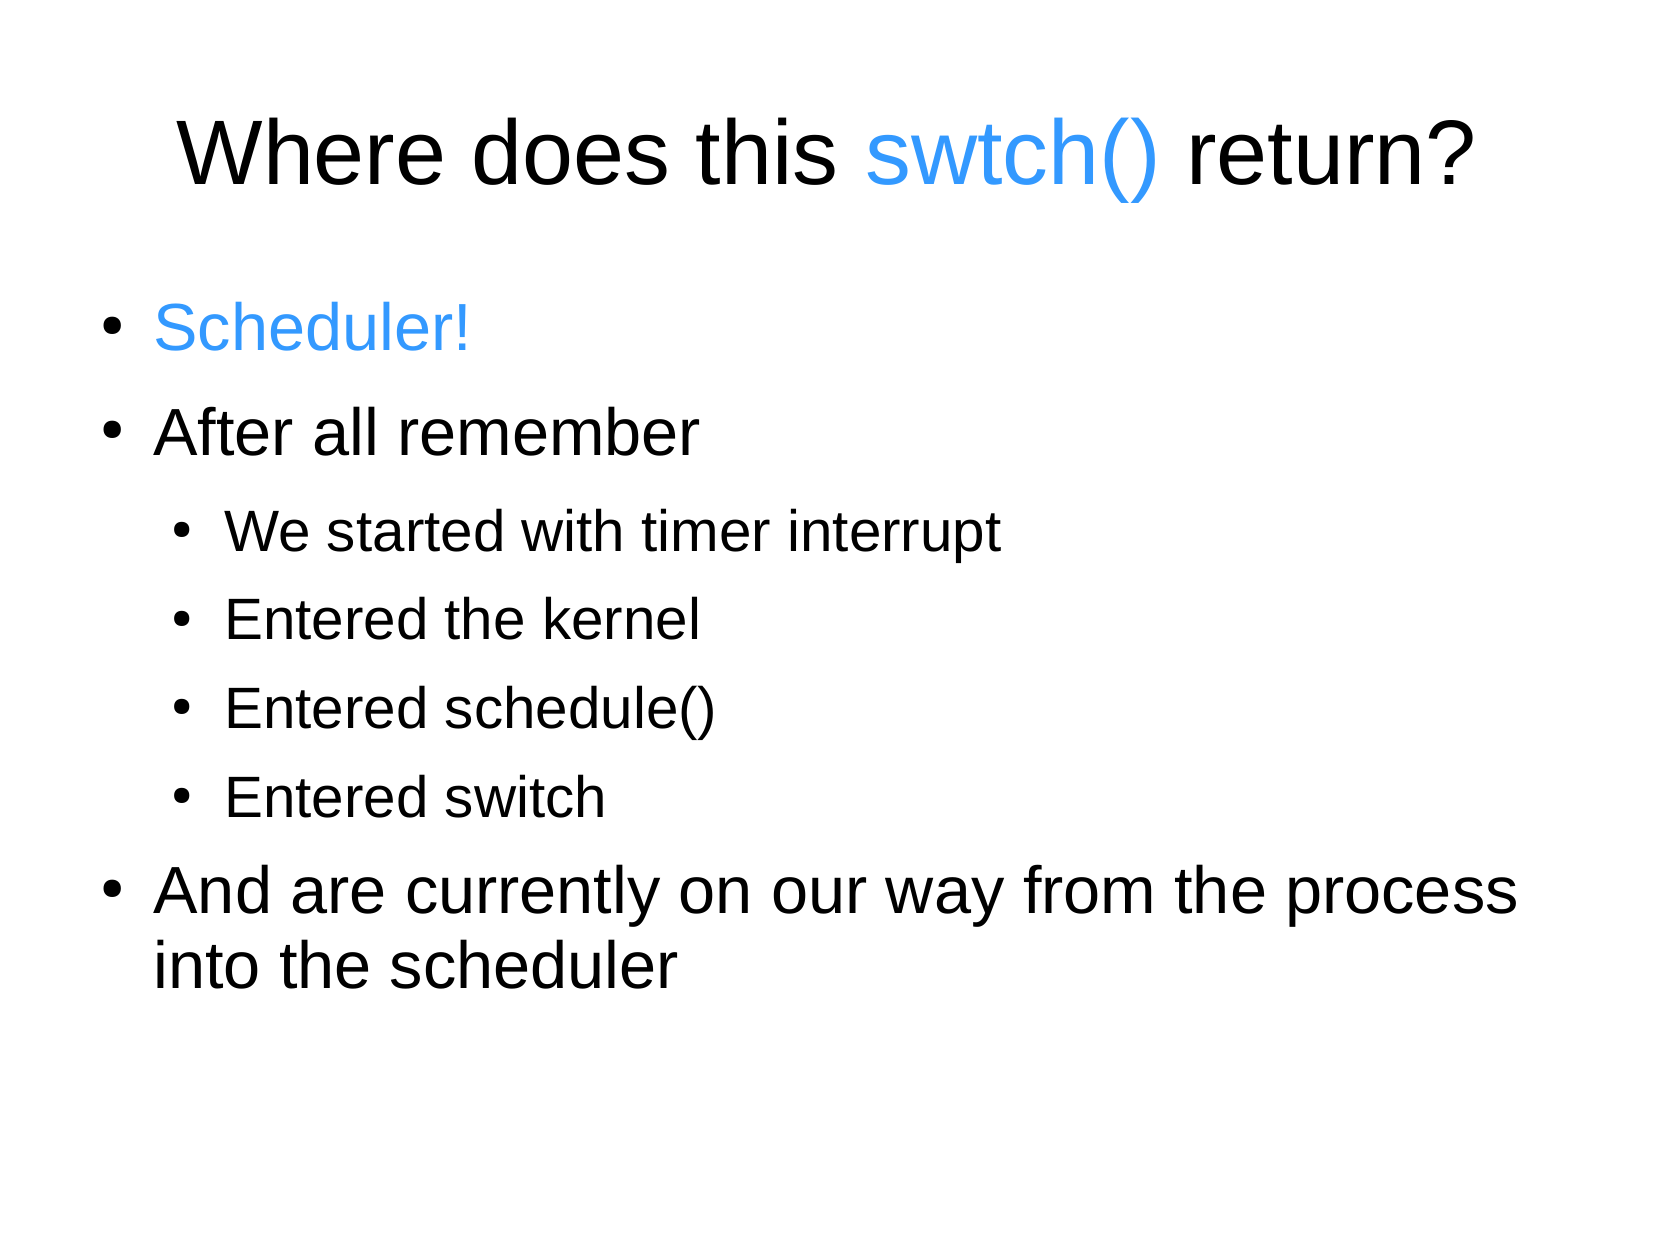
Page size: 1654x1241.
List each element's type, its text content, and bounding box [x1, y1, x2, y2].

list Scheduler! After all remember We started with timer interrupt Entered the kernel Entered schedule() Entered switch And are currently on our way from the process into the scheduler [82, 290, 1571, 1010]
title Where does this swtch() return? [82, 49, 1571, 257]
